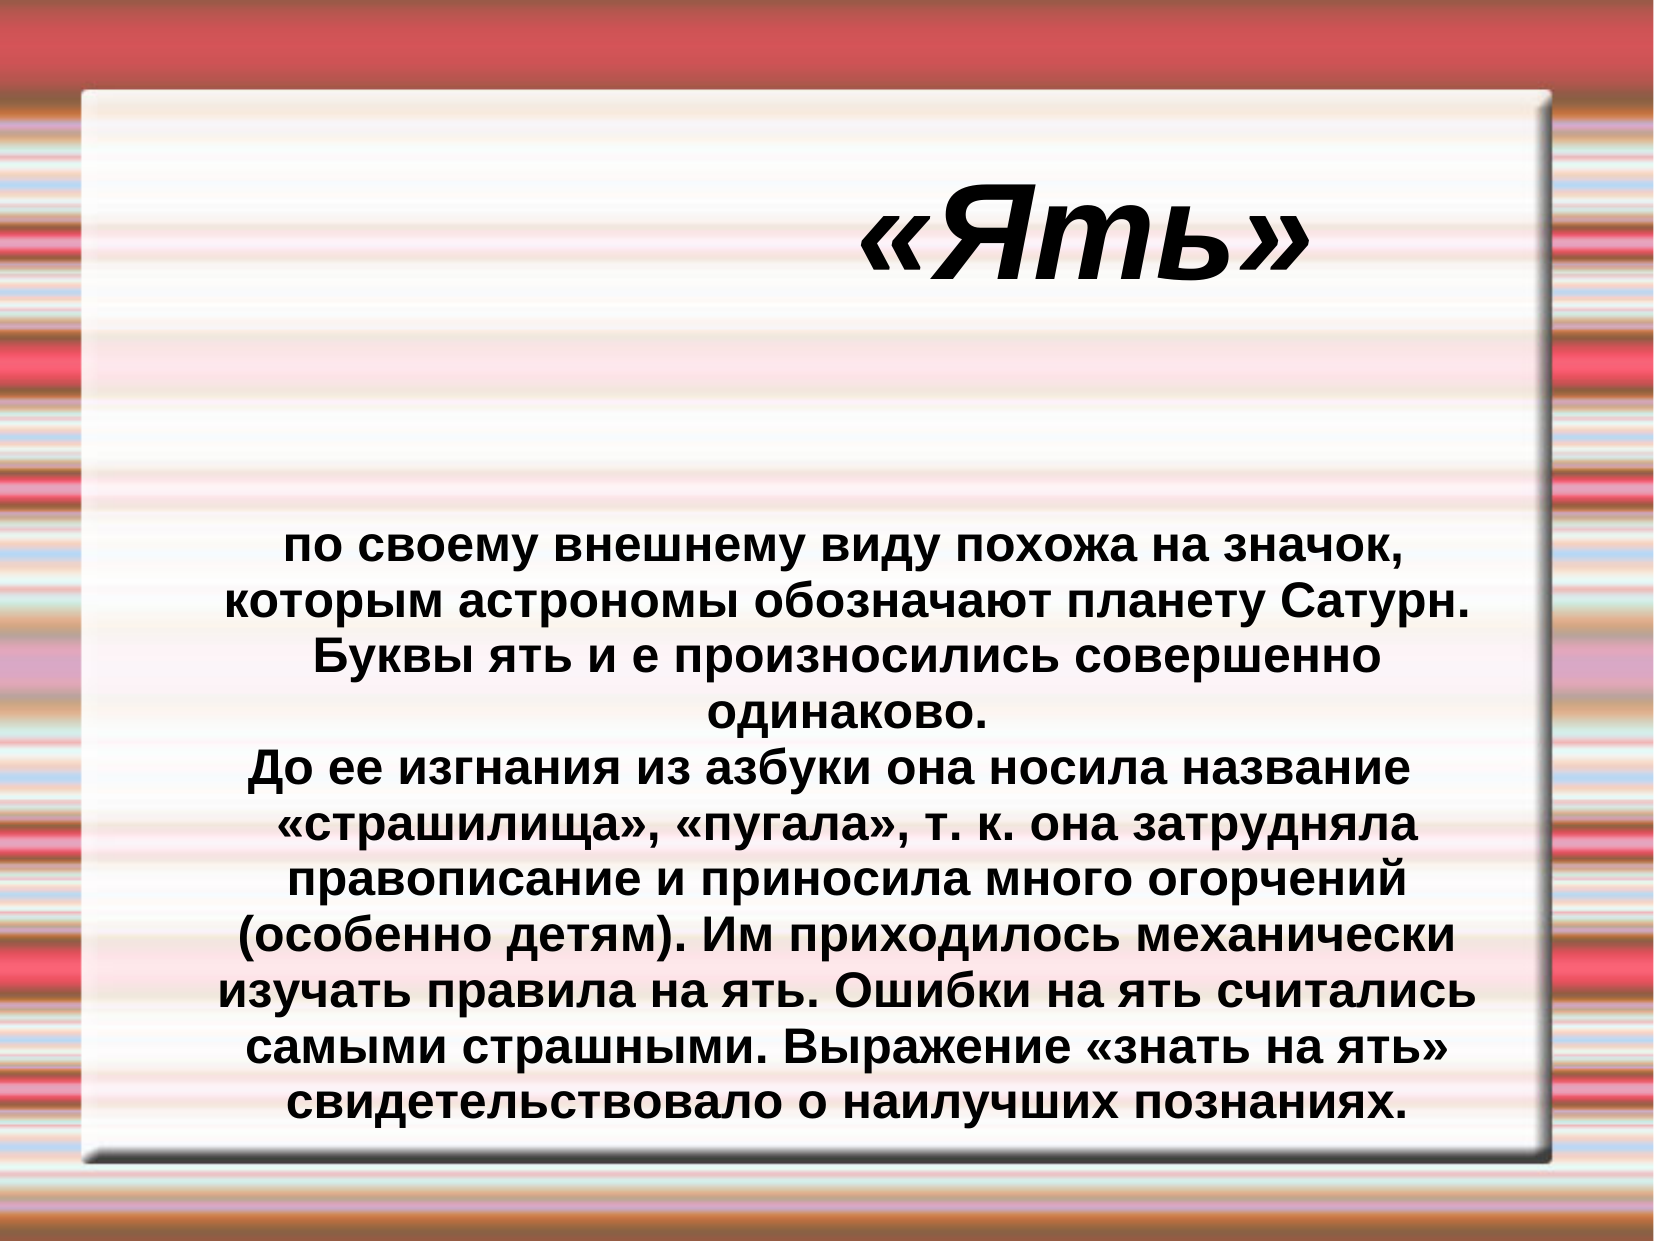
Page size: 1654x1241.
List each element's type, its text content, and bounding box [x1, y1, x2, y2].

picture [0, 0, 1654, 1241]
subtitle по своему внешнему виду похожа на значок, которым астрономы обозначают планету Сатурн. Буквы ять и е произносились совершенно одинаково. До ее изгнания из азбуки она носила название «страшилища», «пугала», т. к. она затрудняла правописание и приносила много огорчений (особенно детям). Им приходилось механически изучать правила на ять. Ошибки на ять считались самыми страшными. Выражение «знать на ять» свидетельствовало о наилучших познаниях. [118, 472, 1506, 1174]
title «Ять» [649, 59, 1560, 405]
